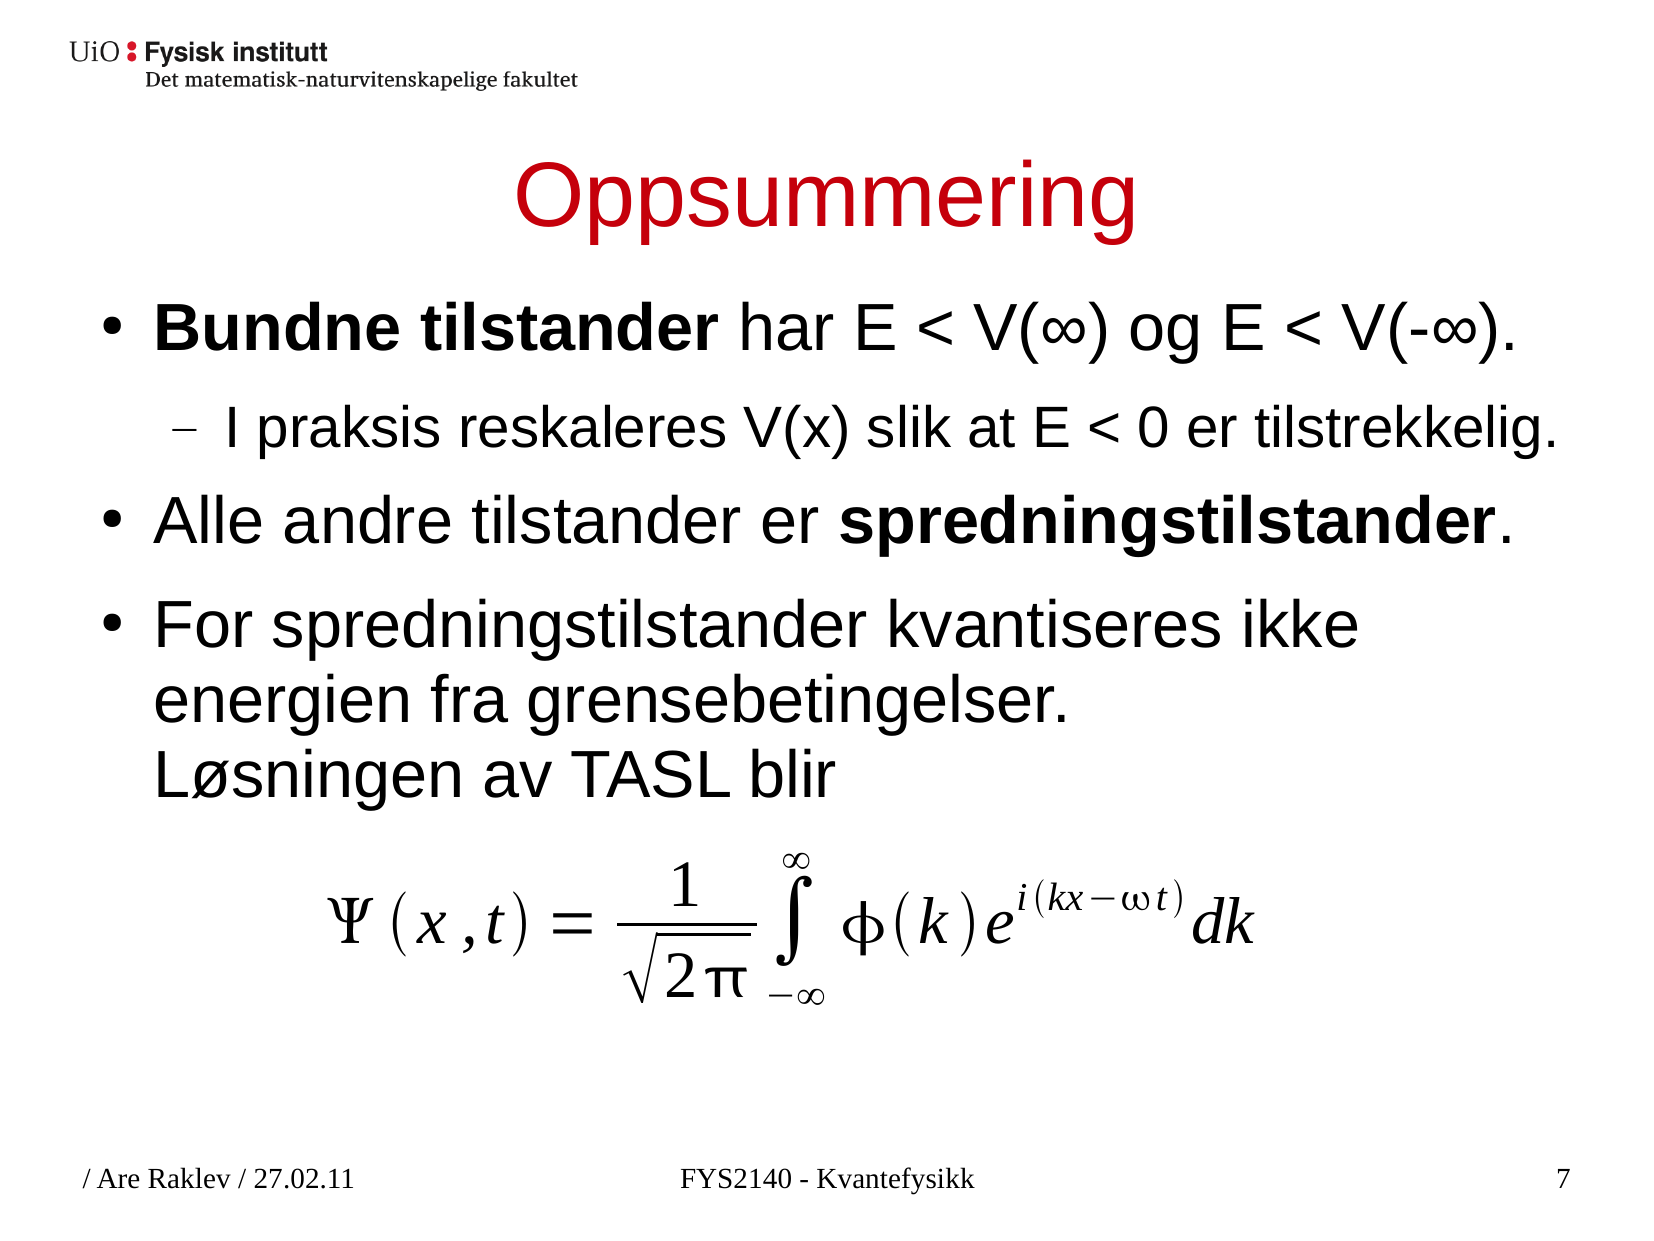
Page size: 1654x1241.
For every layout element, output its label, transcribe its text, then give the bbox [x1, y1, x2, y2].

picture [68, 37, 581, 93]
chart [321, 846, 1261, 1018]
list Bundne tilstander har E < V(∞) og E < V(-∞). I praksis reskaleres V(x) slik at E < 0 er tilstrekkelig. Alle andre tilstander er spredningstilstander. For spredningstilstander kvantiseres ikke energien fra grensebetingelser. Løsningen av TASL blir [82, 290, 1576, 1094]
title Oppsummering [82, 90, 1571, 290]
